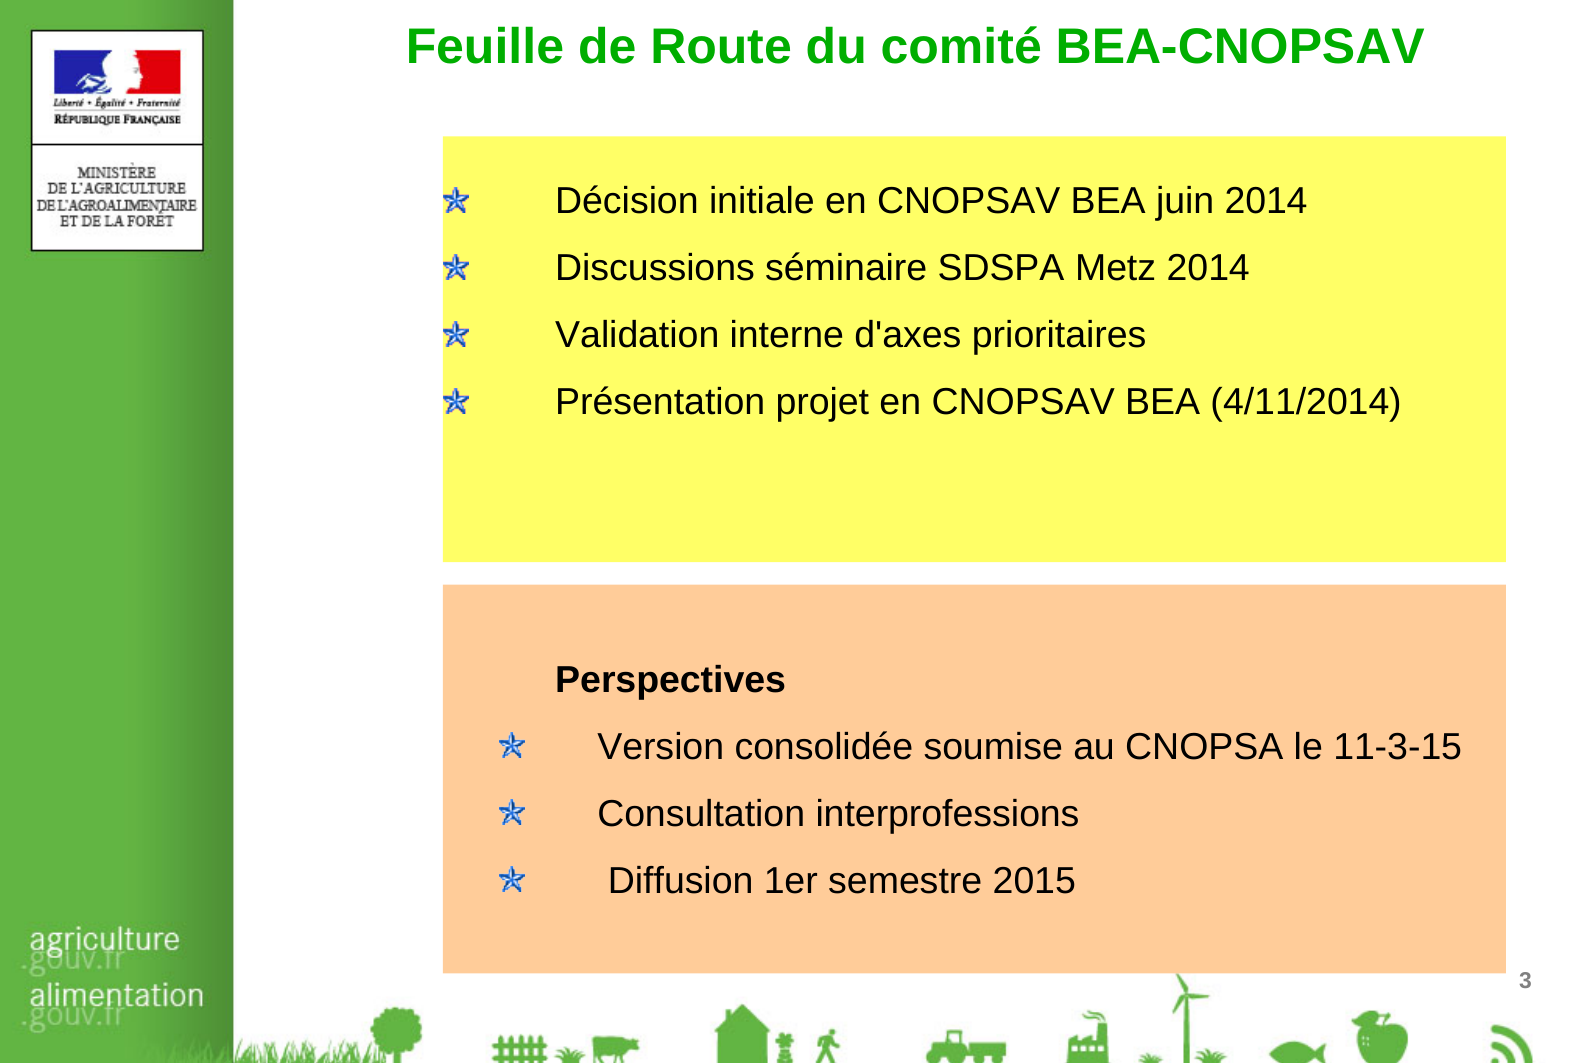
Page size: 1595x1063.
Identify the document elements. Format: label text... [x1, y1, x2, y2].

list Décision initiale en CNOPSAV BEA juin 2014 Discussions séminaire SDSPA Metz 2014 Validation interne d'axes prioritaires Présentation projet en CNOPSAV BEA (4/11/2014) [442, 136, 1506, 562]
title Feuille de Route du comité BEA-CNOPSAV [265, 15, 1565, 133]
picture [0, 0, 1595, 1063]
list Perspectives Version consolidée soumise au CNOPSA le 11-3-15 Consultation interprofessions Diffusion 1er semestre 2015 [442, 584, 1506, 971]
